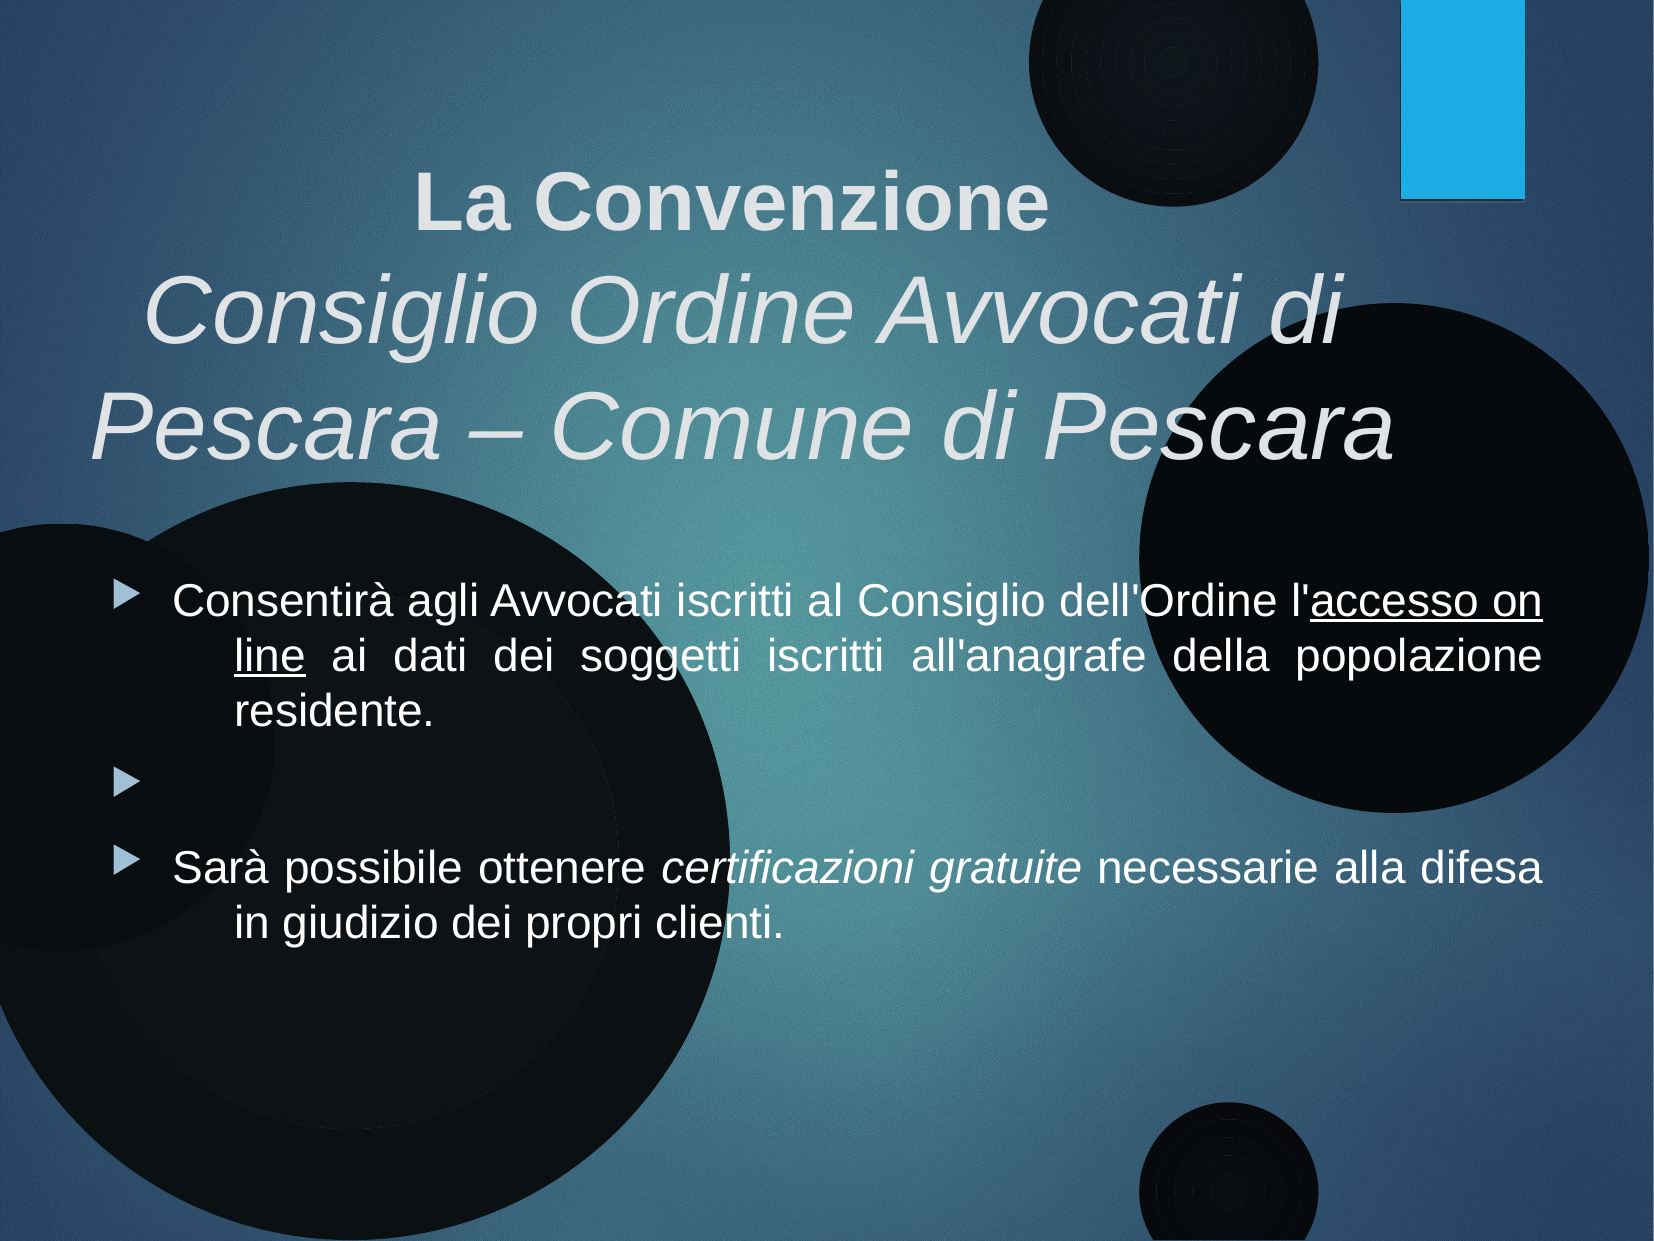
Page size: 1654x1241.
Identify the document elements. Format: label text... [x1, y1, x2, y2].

title La Convenzione Consiglio Ordine Avvocati di Pescara – Comune di Pescara [0, 139, 1489, 332]
list Consentirà agli Avvocati iscritti al Consiglio dell'Ordine l'accesso on line ai dati dei soggetti iscritti all'anagrafe della popolazione residente. Sarà possibile ottenere certificazioni gratuite necessarie alla difesa in giudizio dei propri clienti. [95, 563, 1559, 1138]
